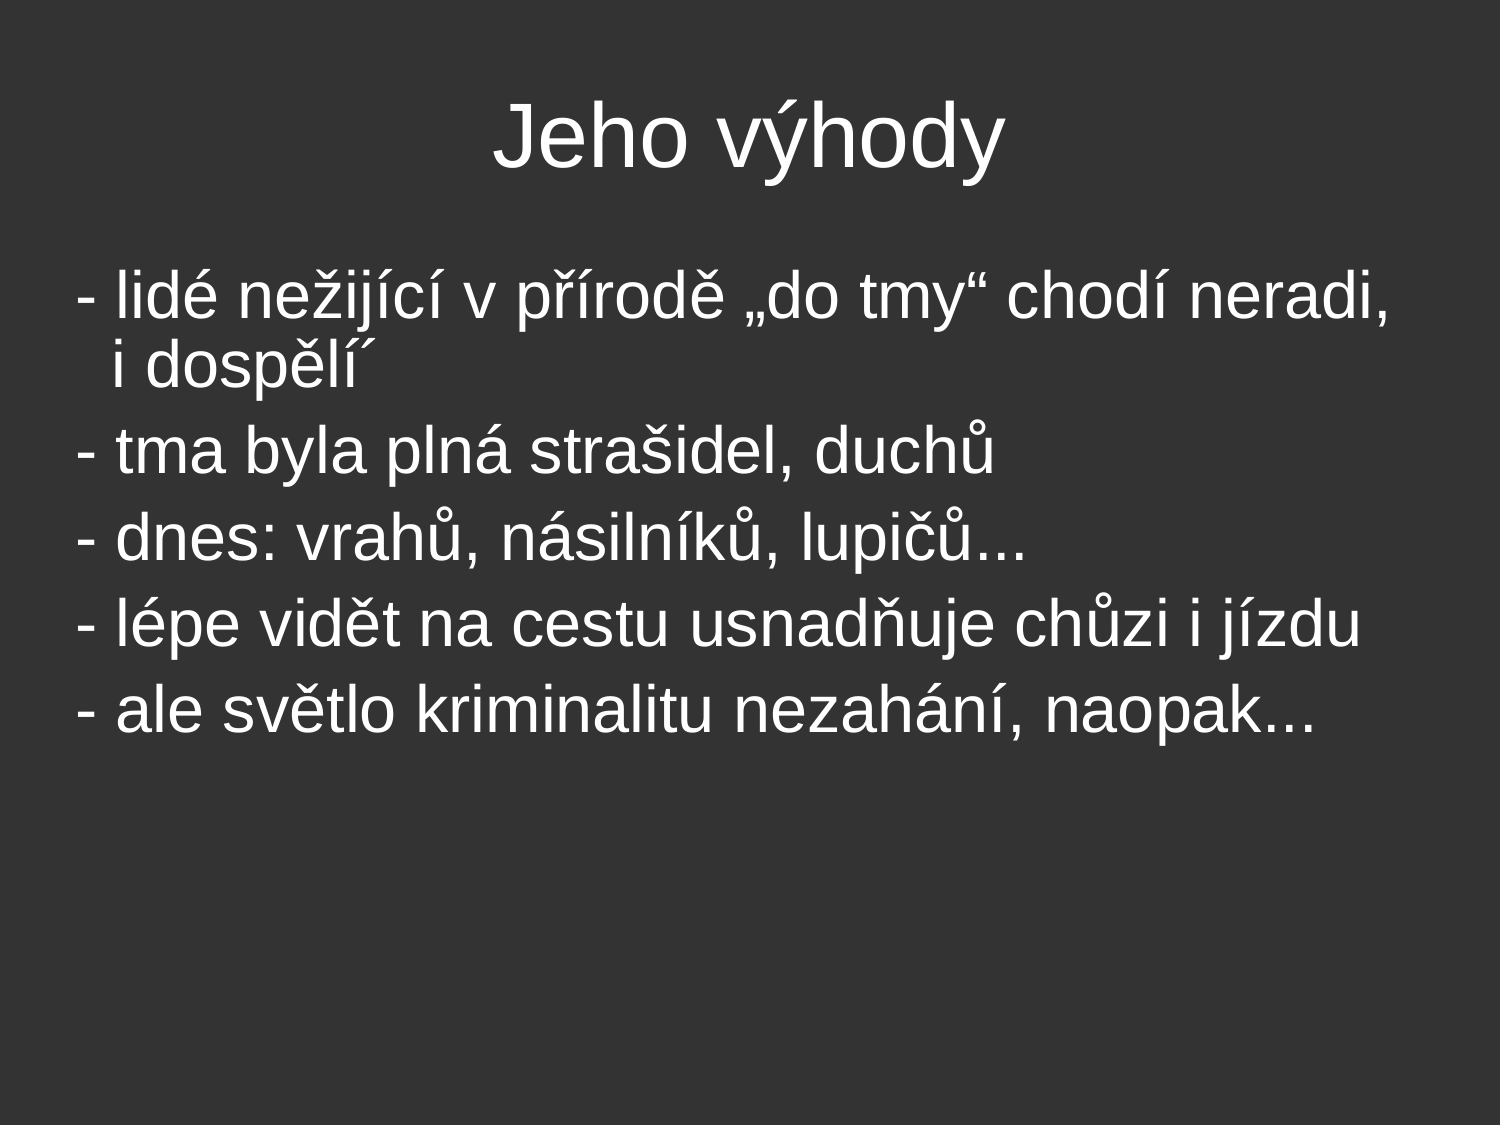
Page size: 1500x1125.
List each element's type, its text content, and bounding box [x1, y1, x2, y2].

title Jeho výhody [75, 21, 1425, 257]
list - lidé nežijící v přírodě „do tmy“ chodí neradi, i dospělí´ - tma byla plná strašidel, duchů - dnes: vrahů, násilníků, lupičů... - lépe vidět na cestu usnadňuje chůzi i jízdu - ale světlo kriminalitu nezahání, naopak... [75, 262, 1425, 1005]
